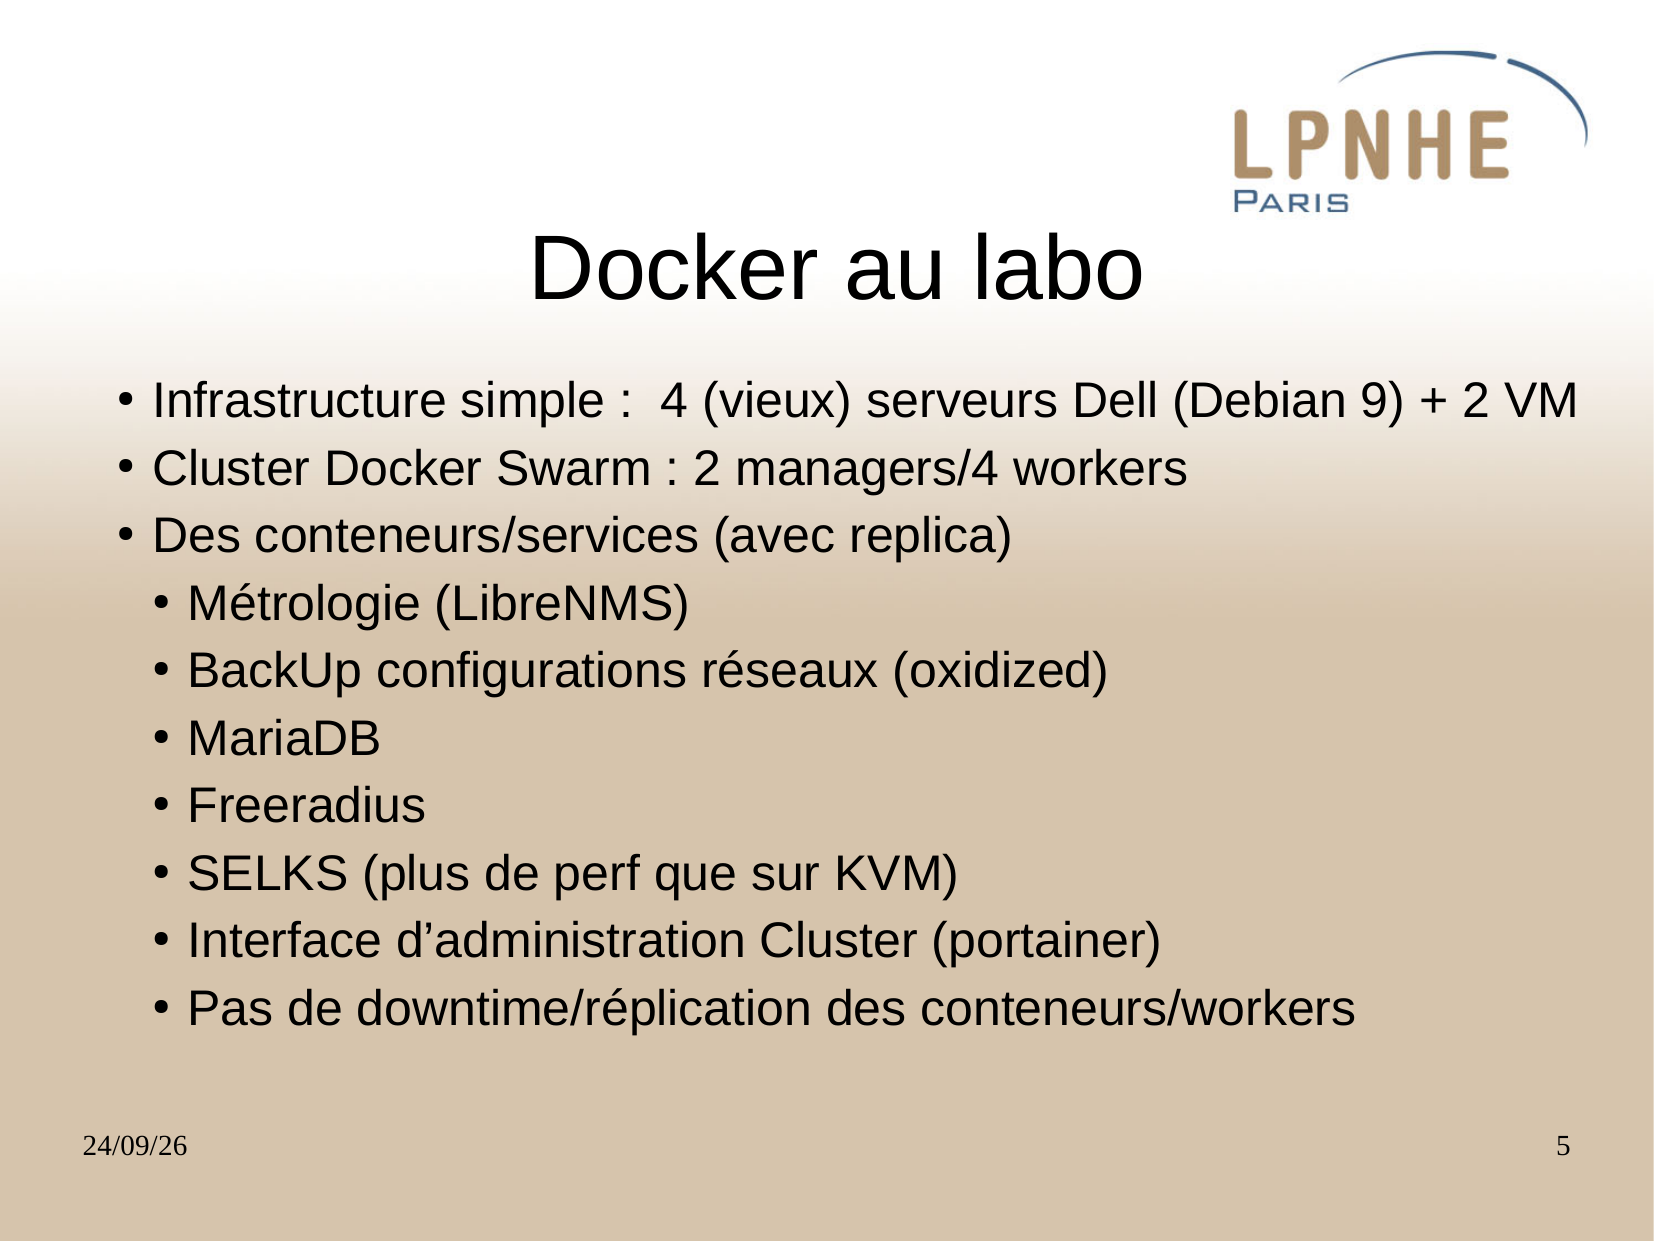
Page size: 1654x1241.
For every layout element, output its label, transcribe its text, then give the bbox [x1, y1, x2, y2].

text_box [18, 268, 1628, 1154]
picture [0, 0, 1654, 1241]
title Docker au labo [124, 0, 1516, 268]
text_box Infrastructure simple : 4 (vieux) serveurs Dell (Debian 9) + 2 VM Cluster Docker Swarm : 2 managers/4 workers Des conteneurs/services (avec replica) Métrologie (LibreNMS) BackUp configurations réseaux (oxidized) MariaDB Freeradius SELKS (plus de perf que sur KVM) Interface d’administration Cluster (portainer) Pas de downtime/réplication des conteneurs/workers [66, 364, 1611, 1112]
